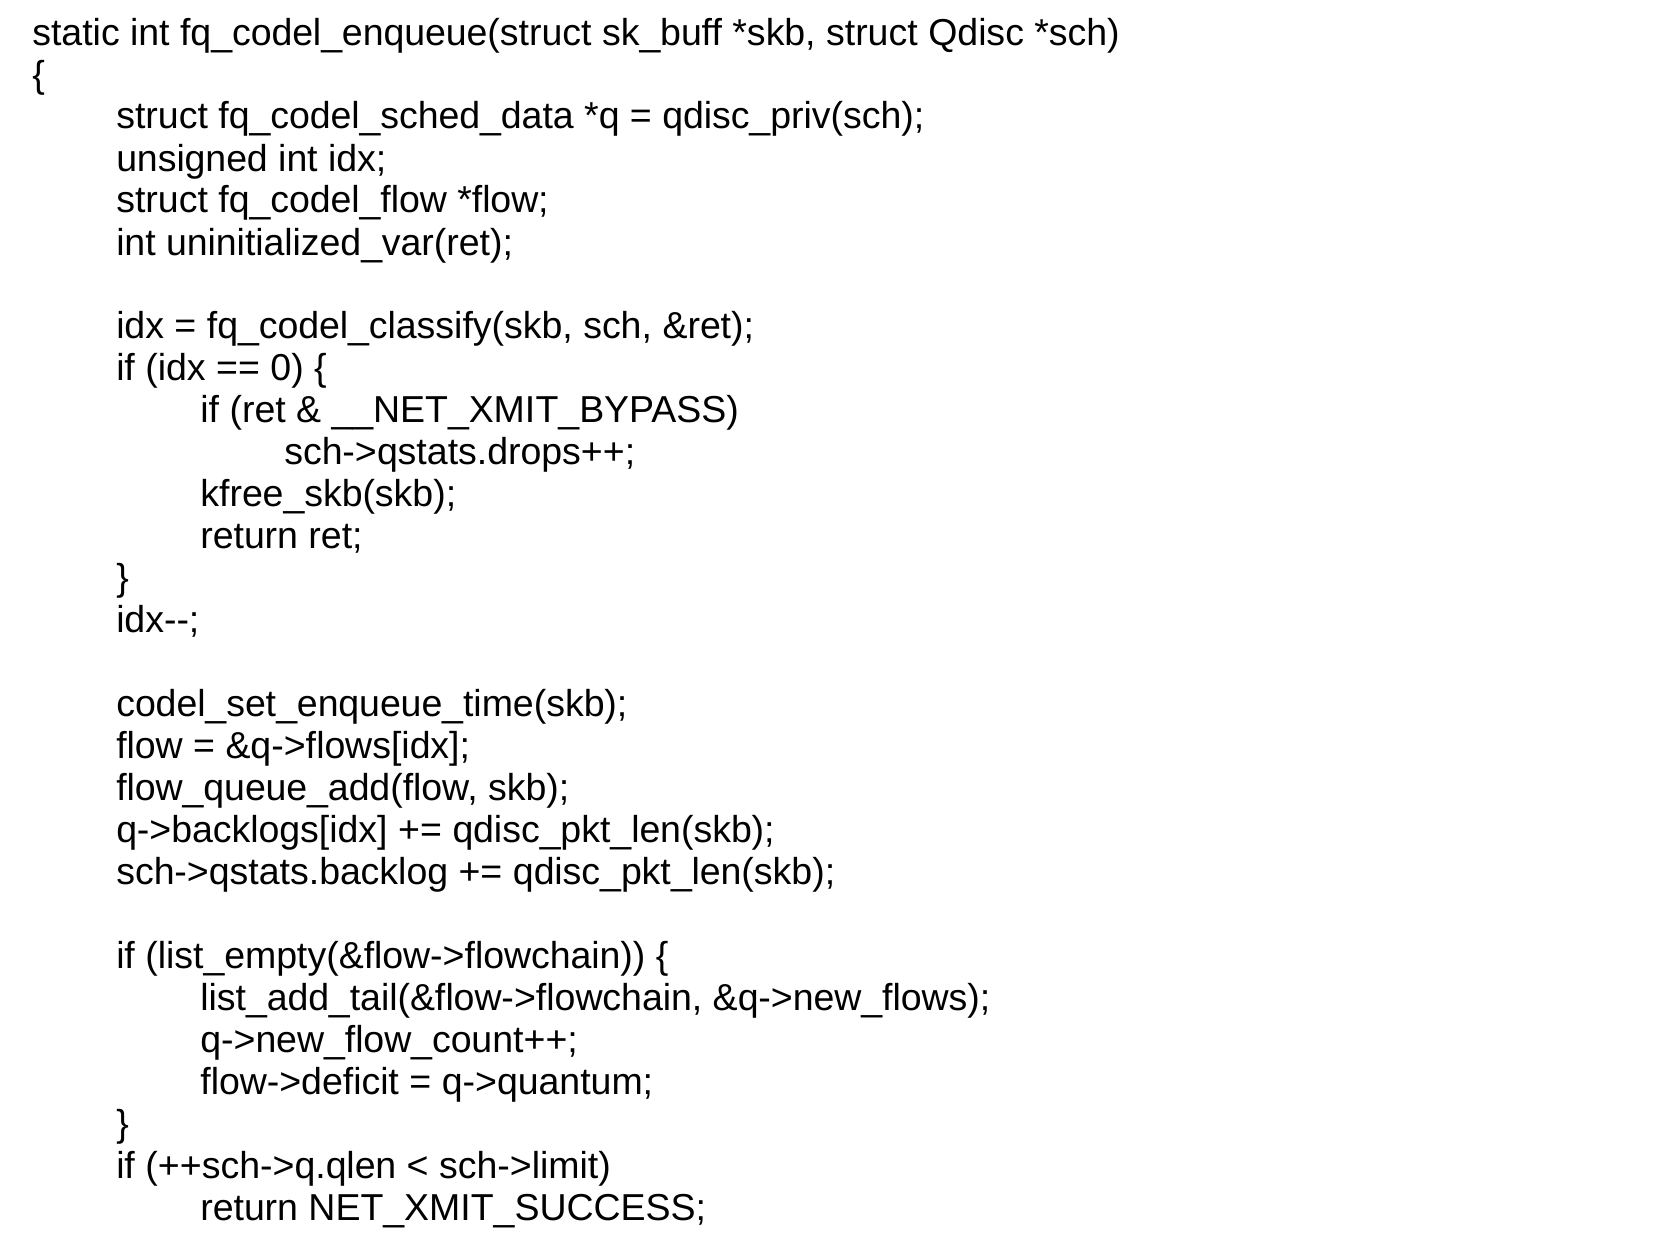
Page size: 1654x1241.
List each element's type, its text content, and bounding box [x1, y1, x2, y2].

text_box static int fq_codel_enqueue(struct sk_buff *skb, struct Qdisc *sch) { struct fq_codel_sched_data *q = qdisc_priv(sch); unsigned int idx; struct fq_codel_flow *flow; int uninitialized_var(ret); idx = fq_codel_classify(skb, sch, &ret); if (idx == 0) { if (ret & __NET_XMIT_BYPASS) sch->qstats.drops++; kfree_skb(skb); return ret; } idx--; codel_set_enqueue_time(skb); flow = &q->flows[idx]; flow_queue_add(flow, skb); q->backlogs[idx] += qdisc_pkt_len(skb); sch->qstats.backlog += qdisc_pkt_len(skb); if (list_empty(&flow->flowchain)) { list_add_tail(&flow->flowchain, &q->new_flows); q->new_flow_count++; flow->deficit = q->quantum; } if (++sch->q.qlen < sch->limit) return NET_XMIT_SUCCESS; [17, 3, 1141, 1241]
